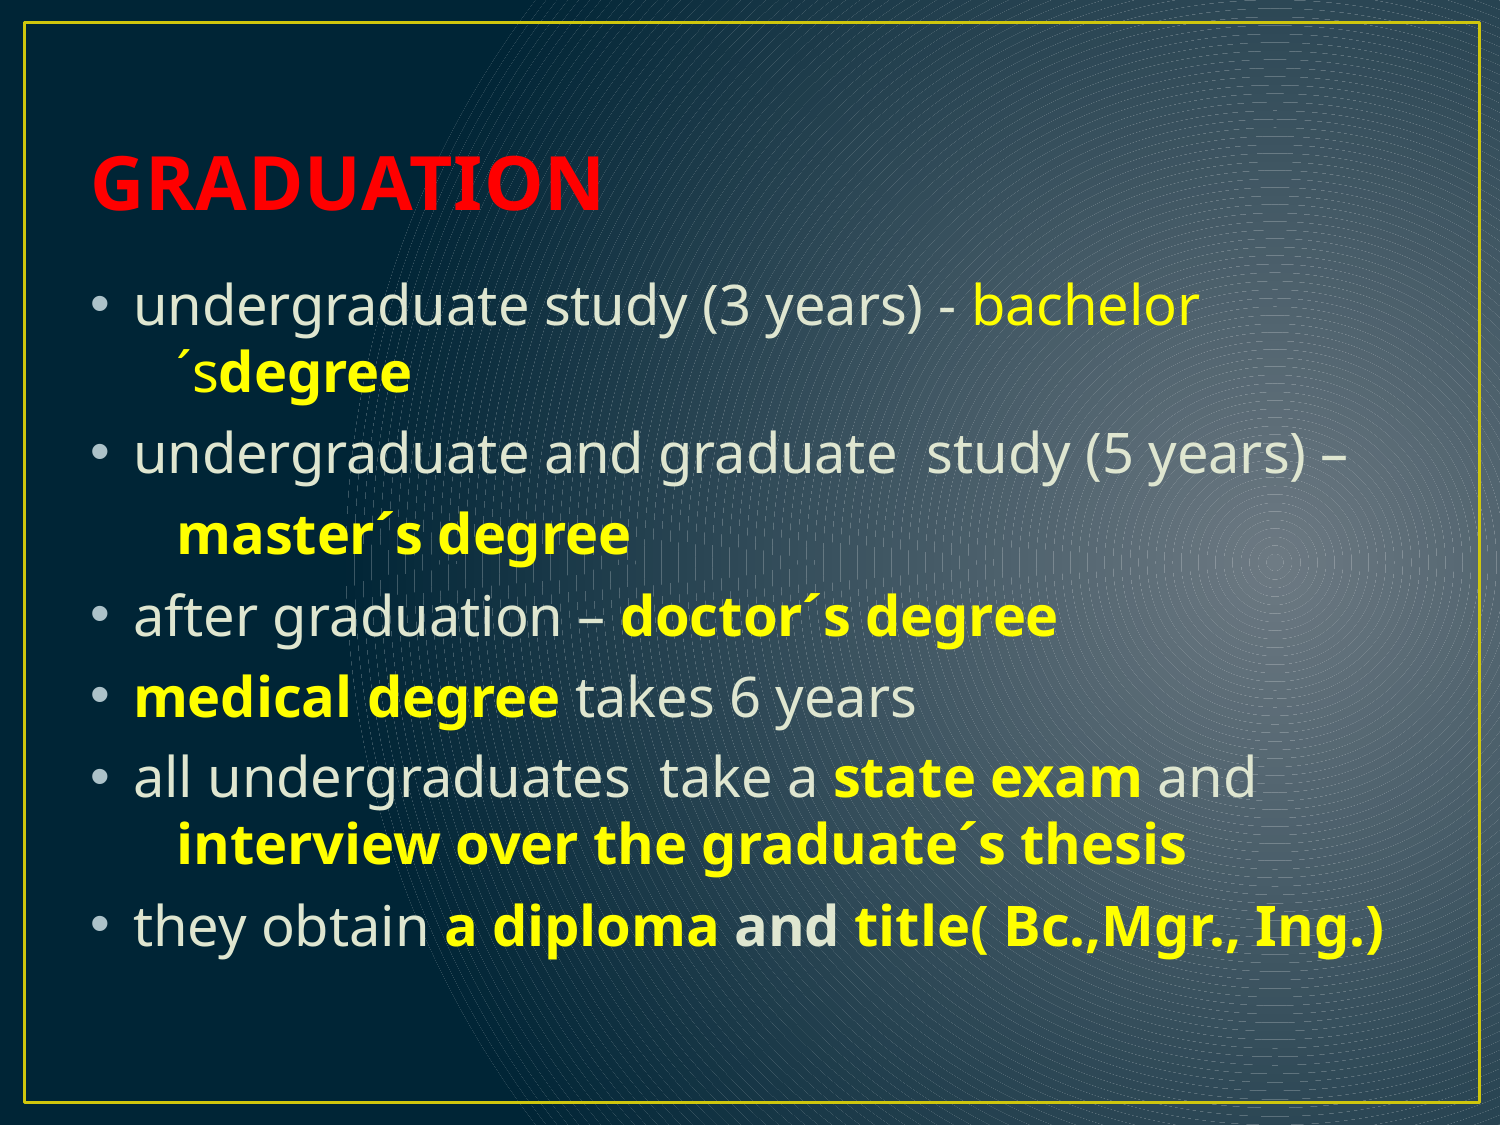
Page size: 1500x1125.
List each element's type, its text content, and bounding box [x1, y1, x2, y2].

list undergraduate study (3 years) - bachelor´sdegree undergraduate and graduate study (5 years) – master´s degree after graduation – doctor´s degree medical degree takes 6 years all undergraduates take a state exam and interview over the graduate´s thesis they obtain a diploma and title( Bc.,Mgr., Ing.) [75, 262, 1426, 1005]
title GRADUATION [75, 45, 1426, 233]
